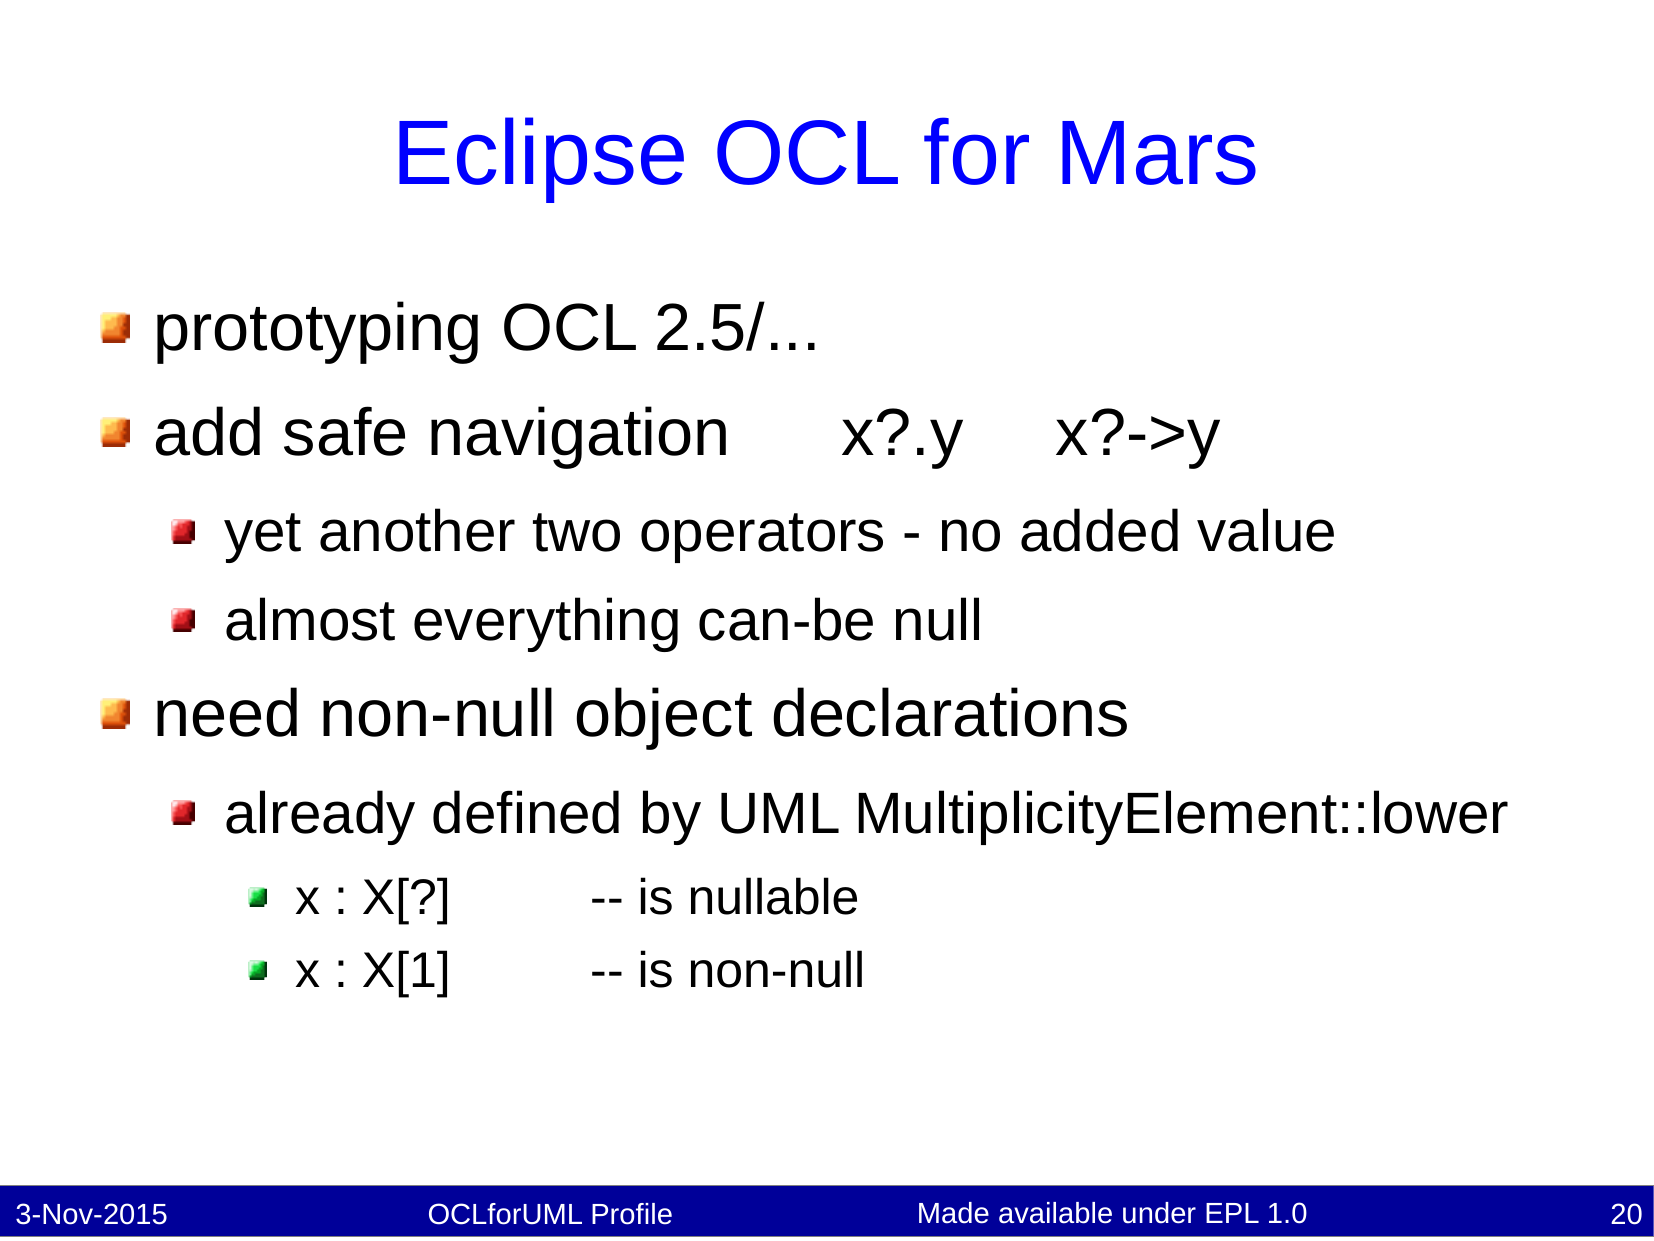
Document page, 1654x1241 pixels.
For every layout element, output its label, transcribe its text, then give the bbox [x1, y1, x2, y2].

list prototyping OCL 2.5/... add safe navigation x?.y x?->y yet another two operators - no added value almost everything can-be null need non-null object declarations already defined by UML MultiplicityElement::lower x : X[?] -- is nullable x : X[1] -- is non-null [82, 290, 1571, 1091]
title Eclipse OCL for Mars [82, 49, 1571, 257]
